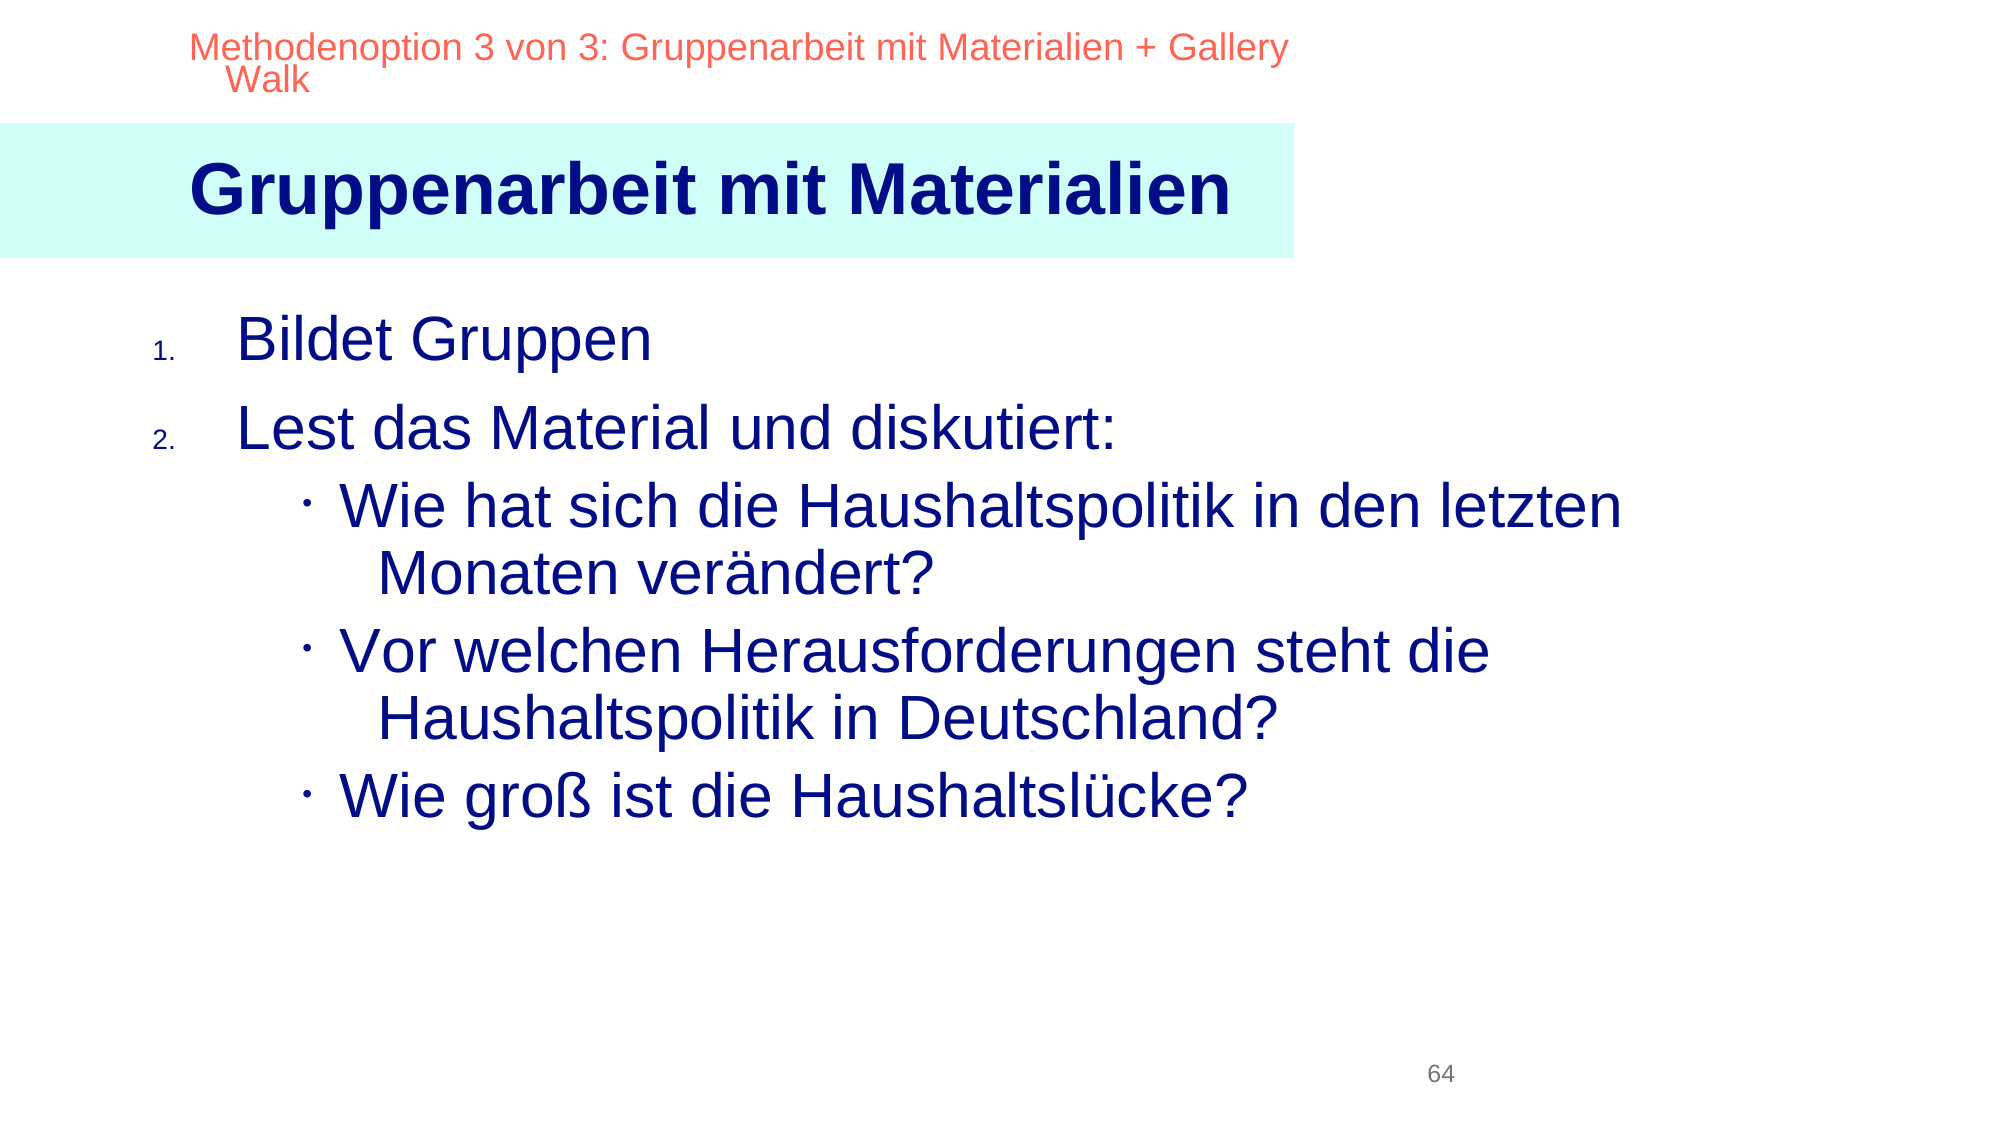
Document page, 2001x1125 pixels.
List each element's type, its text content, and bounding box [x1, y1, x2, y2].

list Gruppenarbeit mit Materialien [137, 123, 1754, 258]
list Bildet Gruppen Lest das Material und diskutiert: Wie hat sich die Haushaltspolitik in den letzten Monaten verändert? Vor welchen Herausforderungen steht die Haushaltspolitik in Deutschland? Wie groß ist die Haushaltslücke? [137, 299, 1863, 1014]
list Methodenoption 3 von 3: Gruppenarbeit mit Materialien + Gallery Walk [137, 27, 1320, 107]
